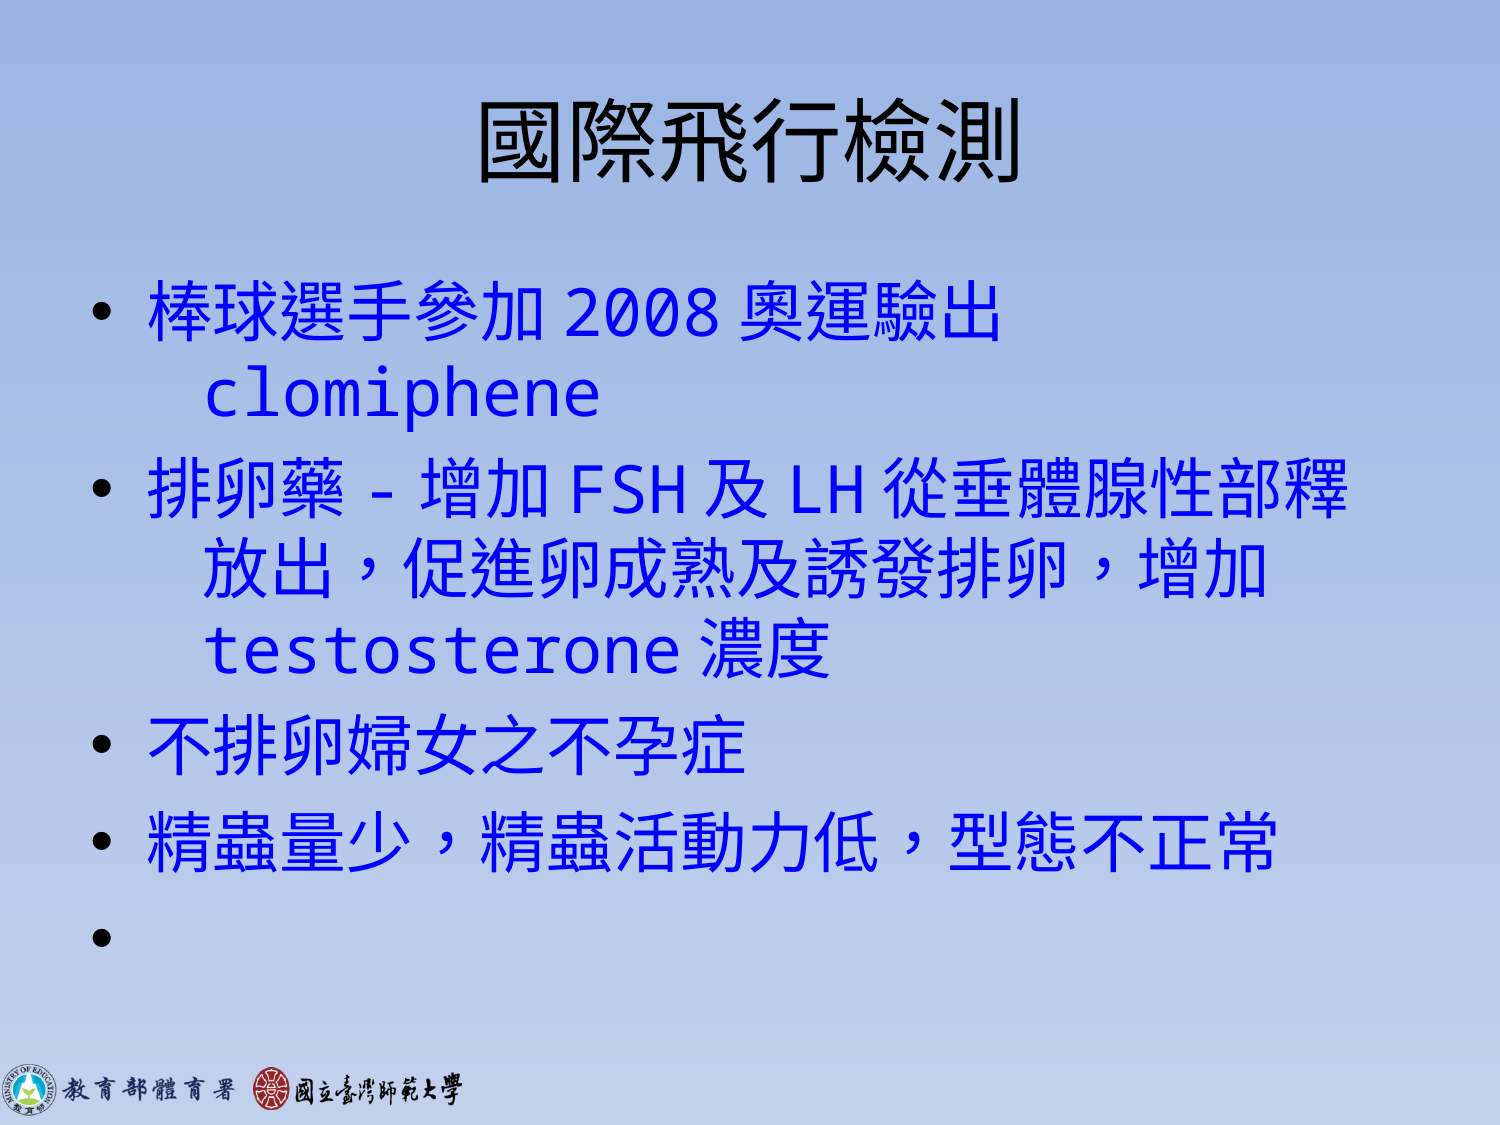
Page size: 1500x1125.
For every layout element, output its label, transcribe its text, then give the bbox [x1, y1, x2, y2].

list 棒球選手參加2008奧運驗出clomiphene 排卵藥-增加FSH及LH從垂體腺性部釋放出，促進卵成熟及誘發排卵，增加testosterone濃度 不排卵婦女之不孕症 精蟲量少，精蟲活動力低，型態不正常 [75, 262, 1426, 1005]
title 國際飛行檢測 [75, 45, 1426, 233]
